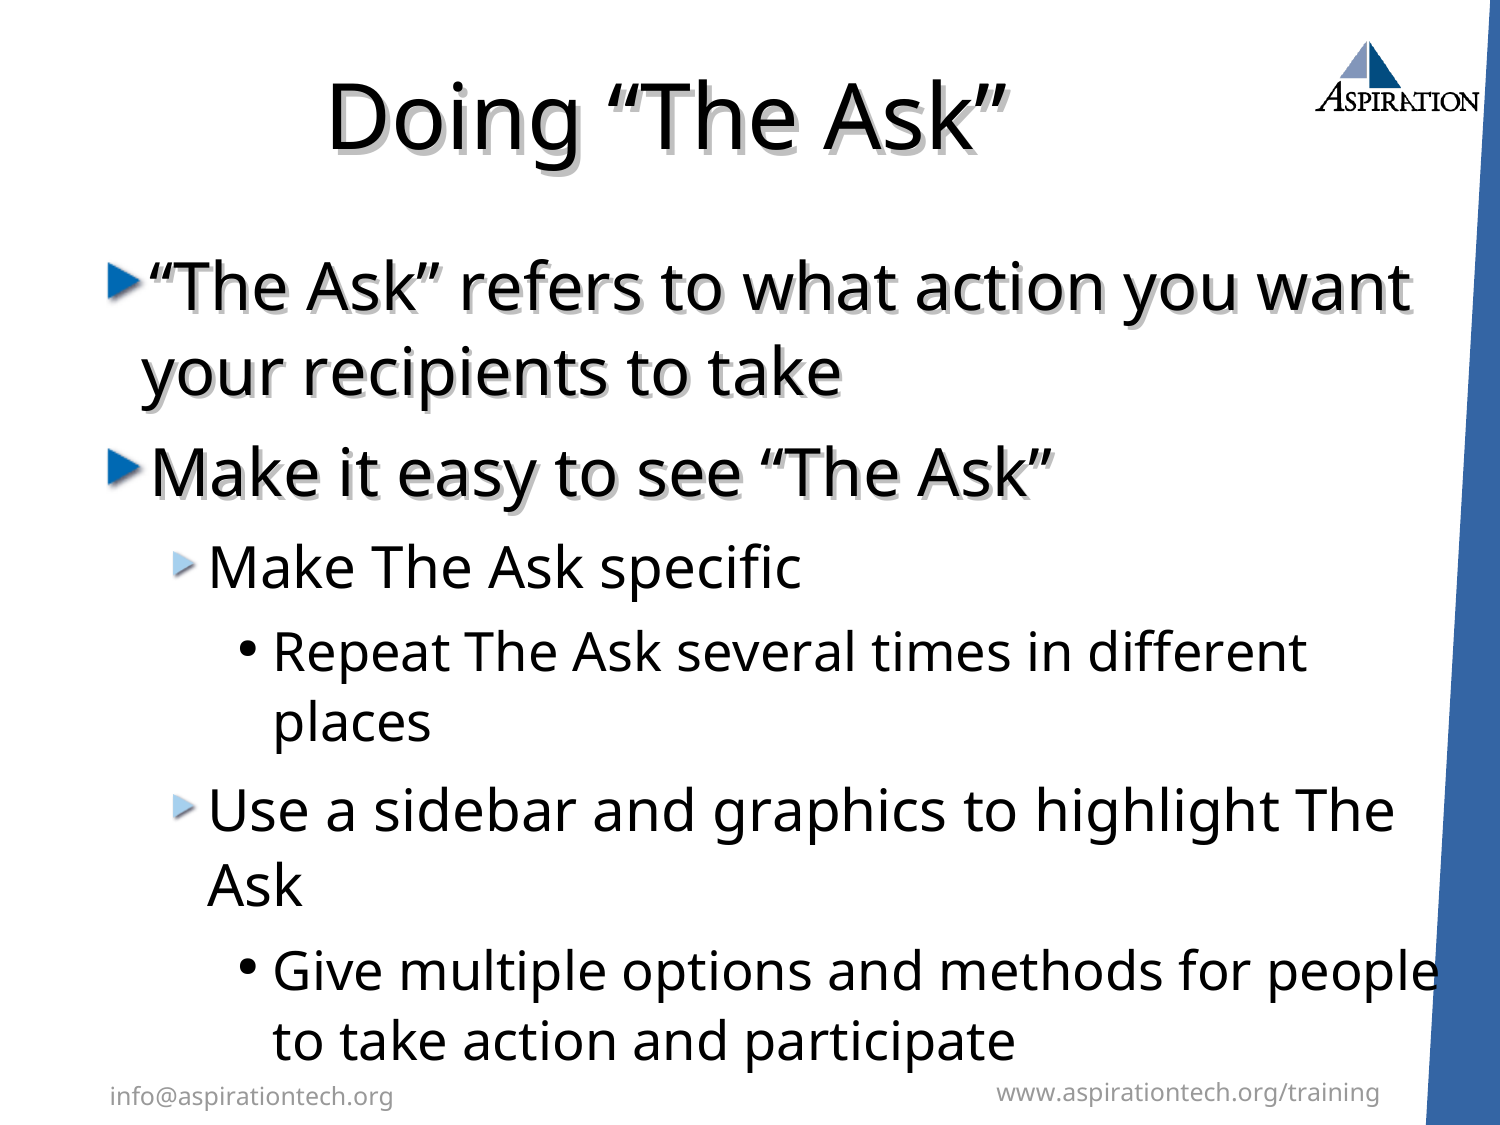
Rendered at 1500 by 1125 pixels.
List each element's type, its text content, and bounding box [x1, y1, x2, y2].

list “The Ask” refers to what action you want your recipients to take Make it easy to see “The Ask” Make The Ask specific Repeat The Ask several times in different places Use a sidebar and graphics to highlight The Ask Give multiple options and methods for people to take action and participate [49, 238, 1447, 926]
picture [1315, 41, 1480, 120]
title Doing “The Ask” [49, 19, 1284, 206]
